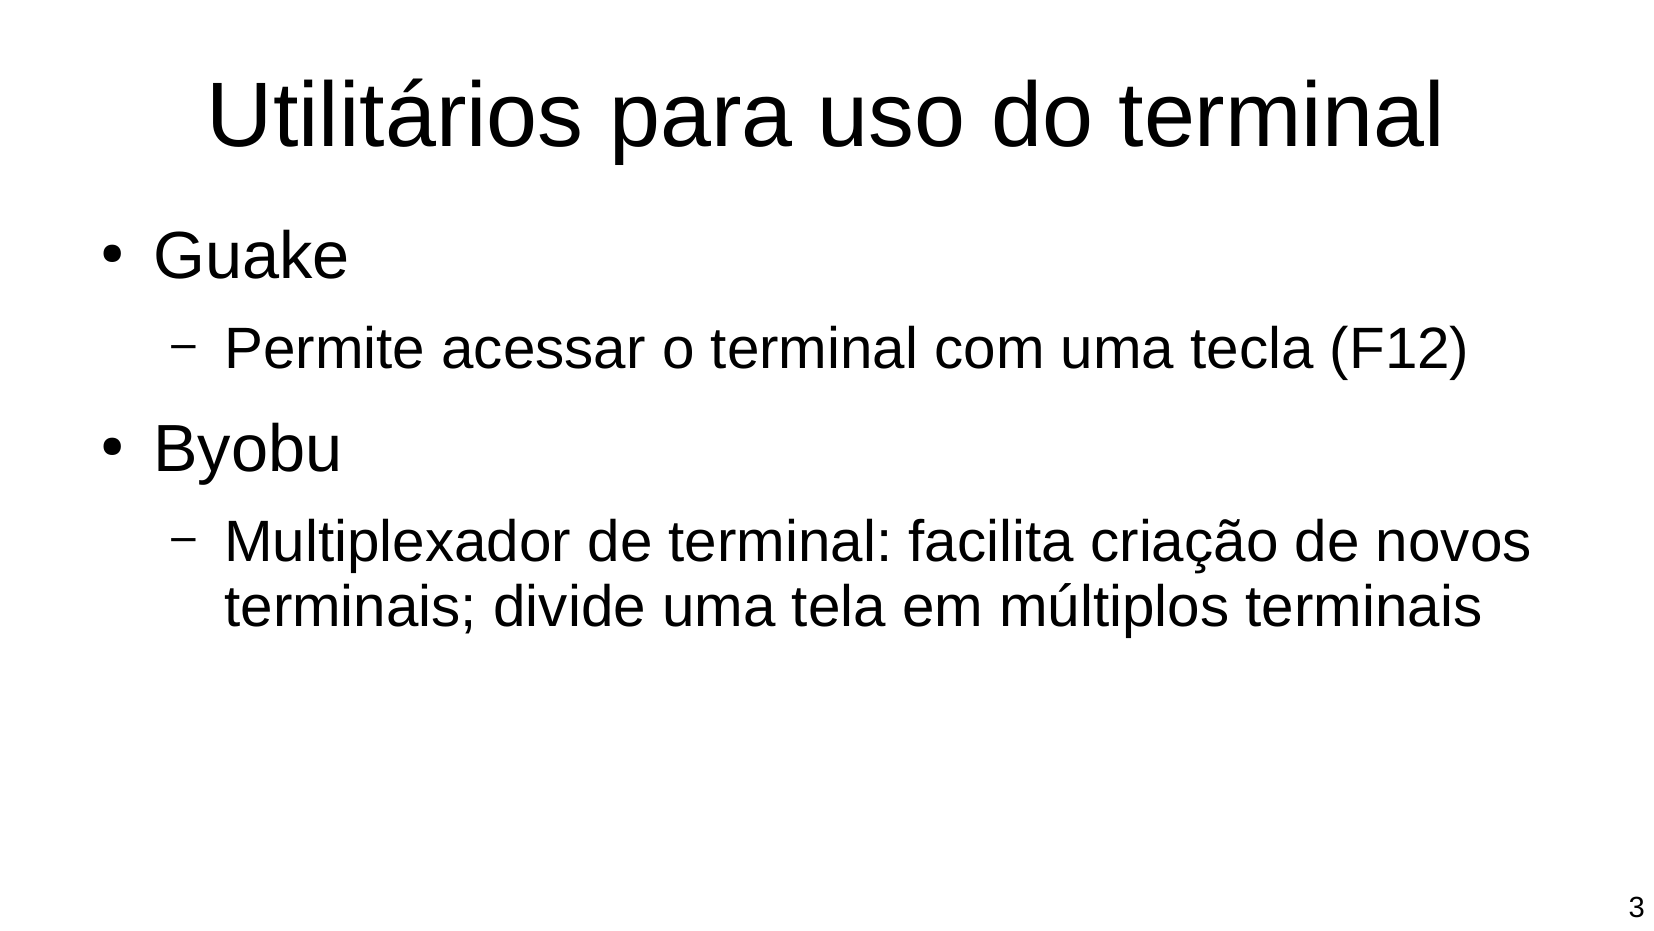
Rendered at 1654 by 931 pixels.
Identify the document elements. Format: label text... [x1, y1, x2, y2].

list Guake Permite acessar o terminal com uma tecla (F12) Byobu Multiplexador de terminal: facilita criação de novos terminais; divide uma tela em múltiplos terminais [82, 217, 1571, 758]
title Utilitários para uso do terminal [82, 37, 1571, 193]
